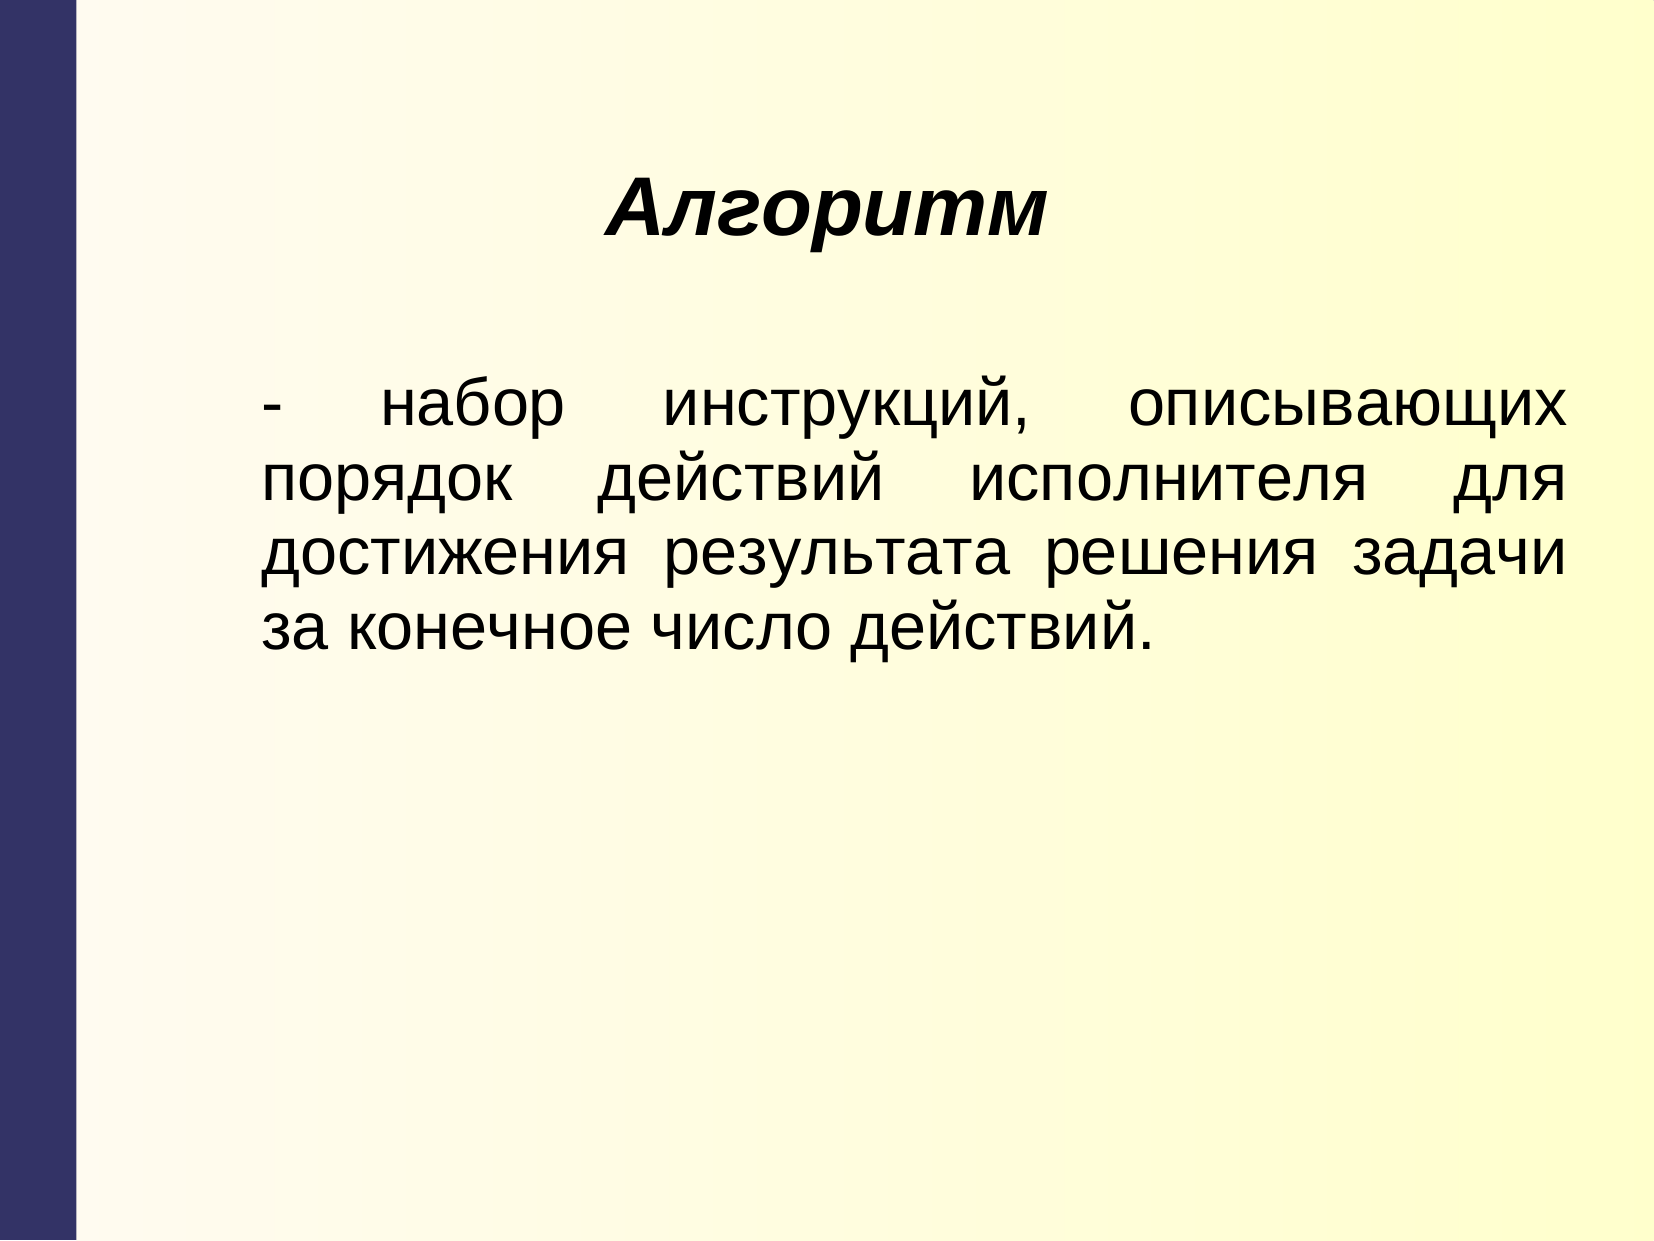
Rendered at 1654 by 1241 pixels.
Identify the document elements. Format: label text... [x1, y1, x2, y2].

title Алгоритм [121, 102, 1534, 310]
list - набор инструкций, описывающих порядок действий исполнителя для достижения результата решения задачи за конечное число действий. [178, 364, 1570, 1147]
